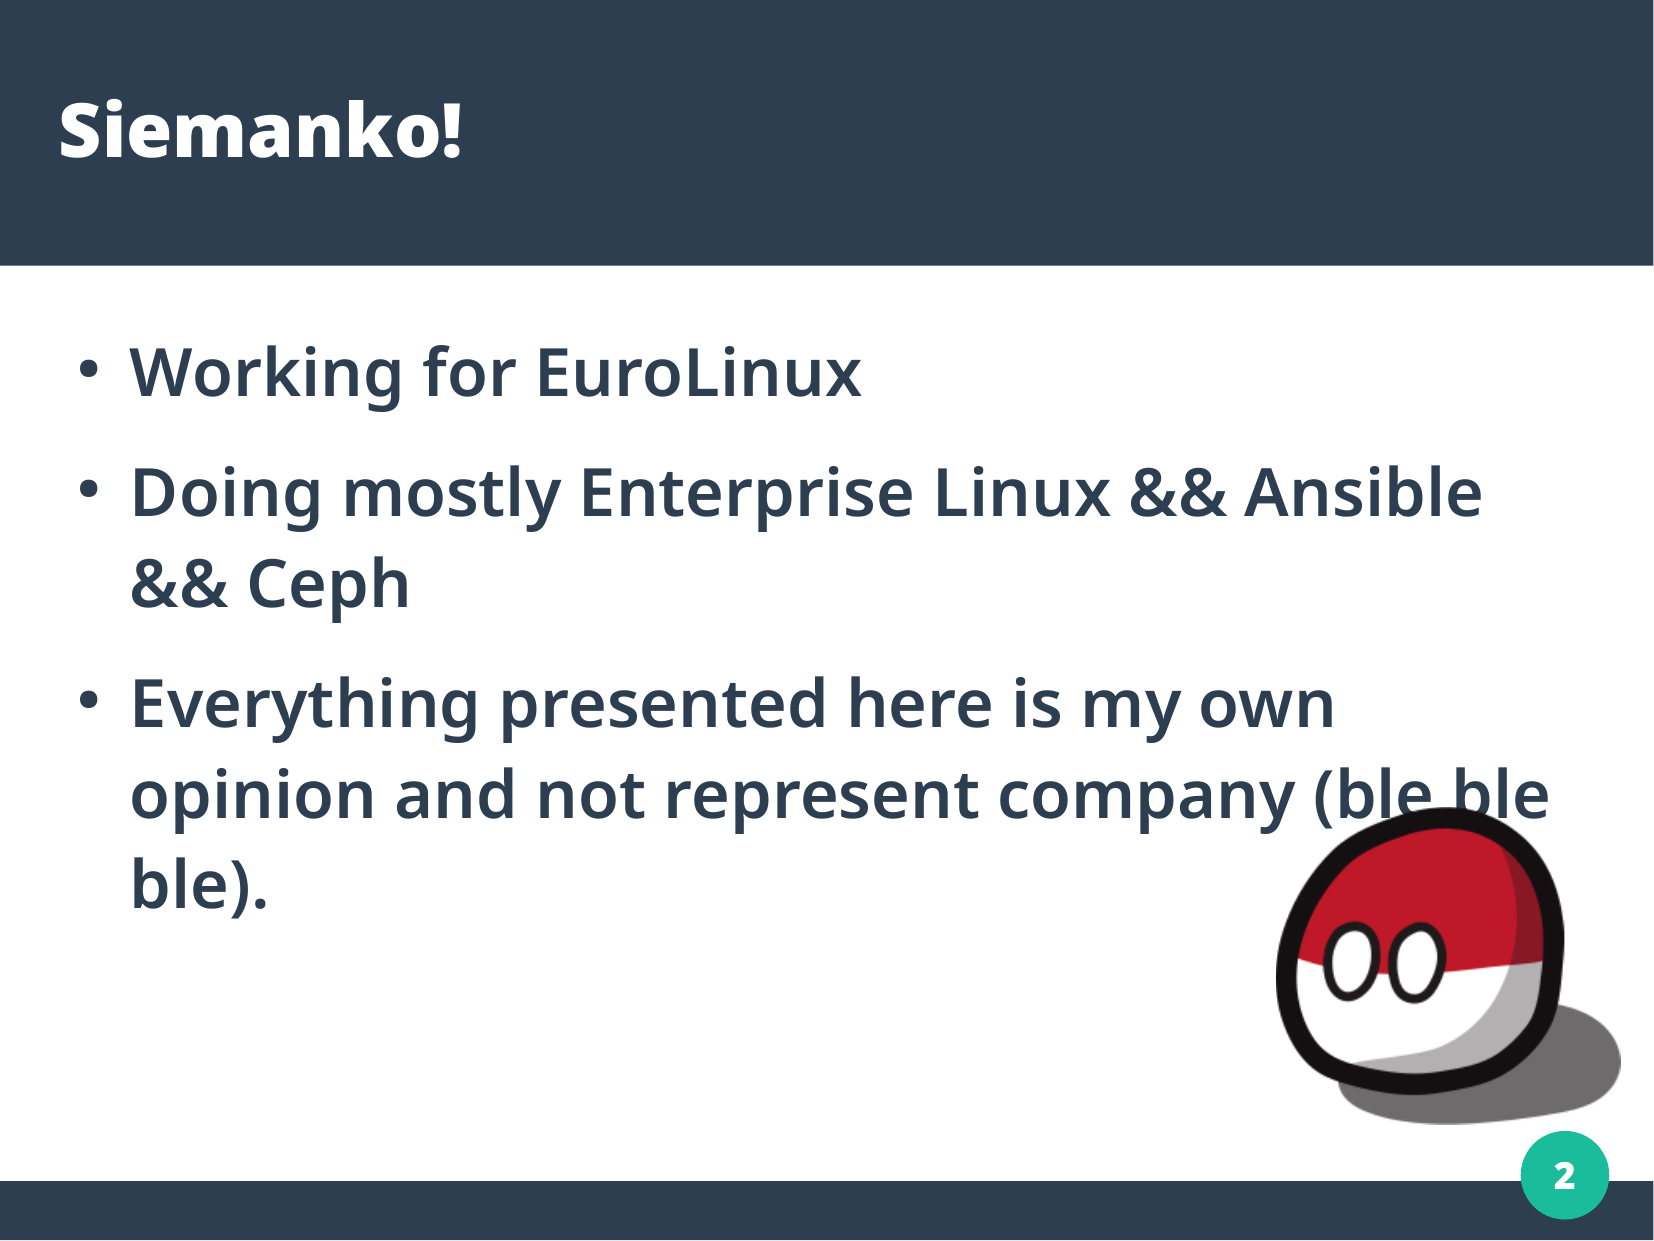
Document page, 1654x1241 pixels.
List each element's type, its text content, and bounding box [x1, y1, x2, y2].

list Working for EuroLinux Doing mostly Enterprise Linux && Ansible && Ceph Everything presented here is my own opinion and not represent company (ble ble ble). [59, 324, 1595, 1152]
title Siemanko! [59, 49, 1595, 207]
picture [1276, 807, 1621, 1126]
